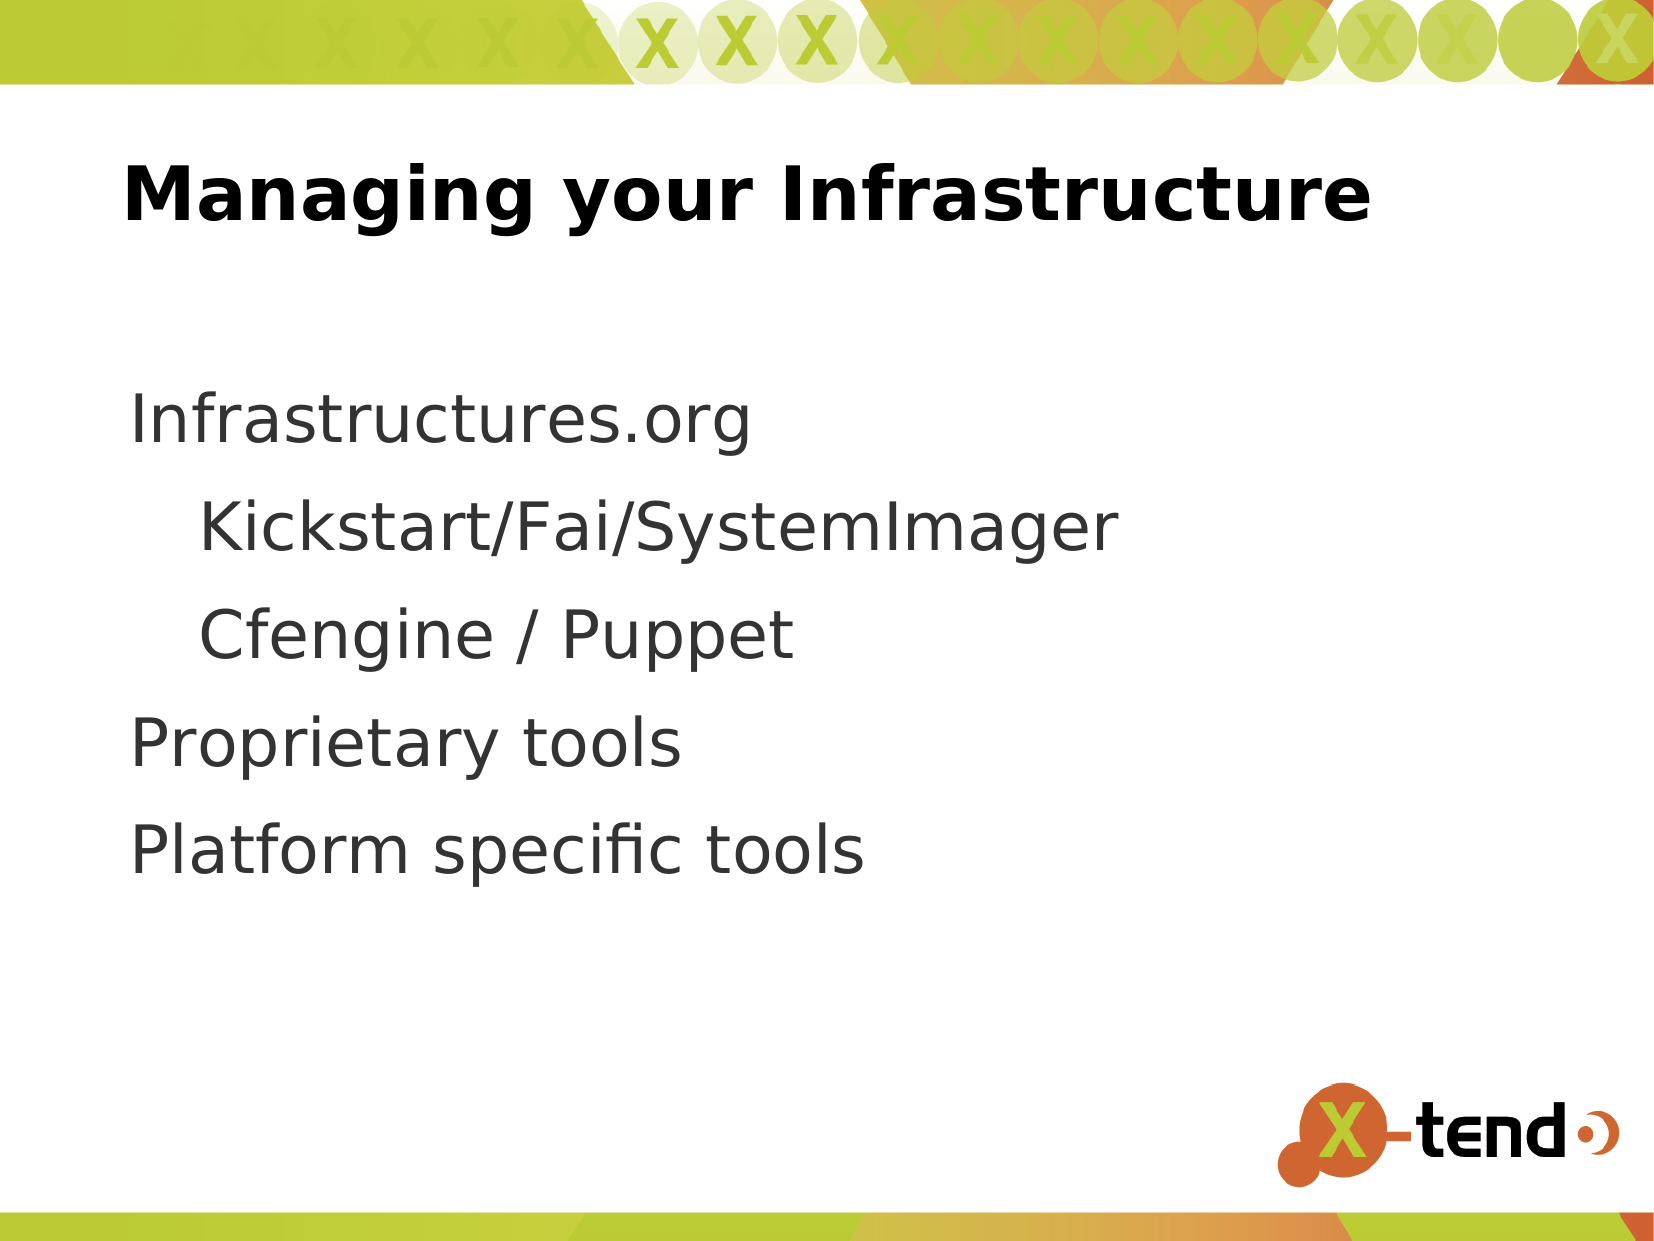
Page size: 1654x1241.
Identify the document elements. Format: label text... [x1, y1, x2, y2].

title Managing your Infrastructure [121, 87, 1534, 302]
text_box Infrastructures.org Kickstart/Fai/SystemImager Cfengine / Puppet Proprietary tools Platform specific tools [127, 380, 1587, 1209]
picture [0, 0, 1654, 1241]
